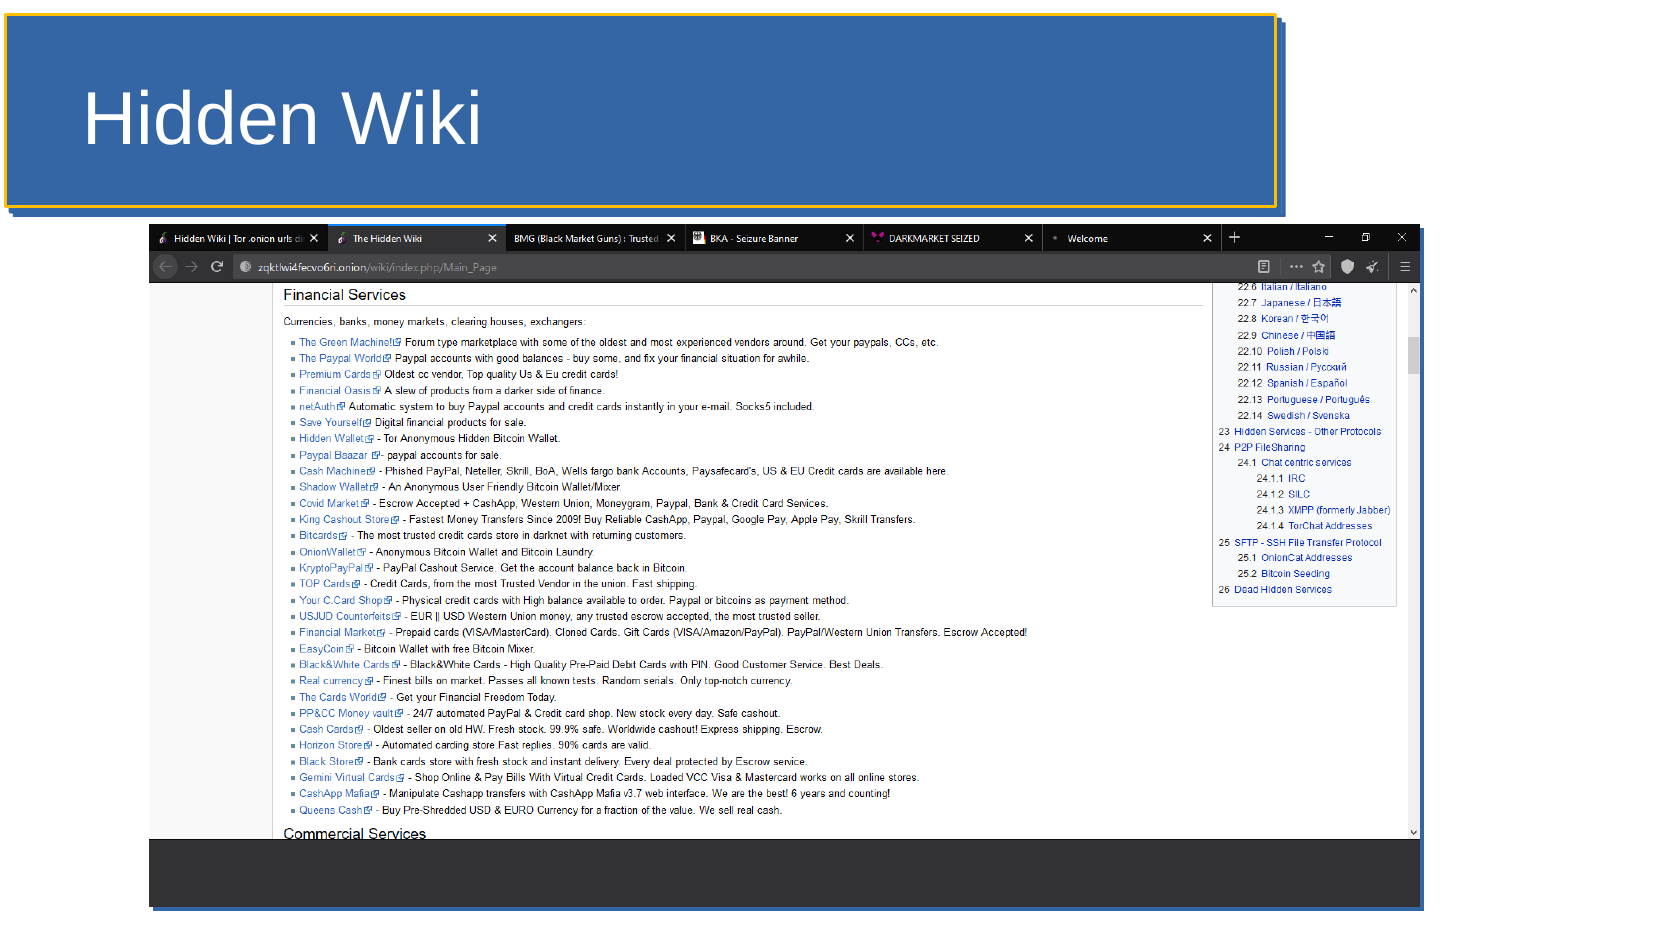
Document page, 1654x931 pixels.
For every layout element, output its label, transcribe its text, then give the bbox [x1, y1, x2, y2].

picture [149, 224, 1420, 907]
title Hidden Wiki [82, 44, 1235, 192]
